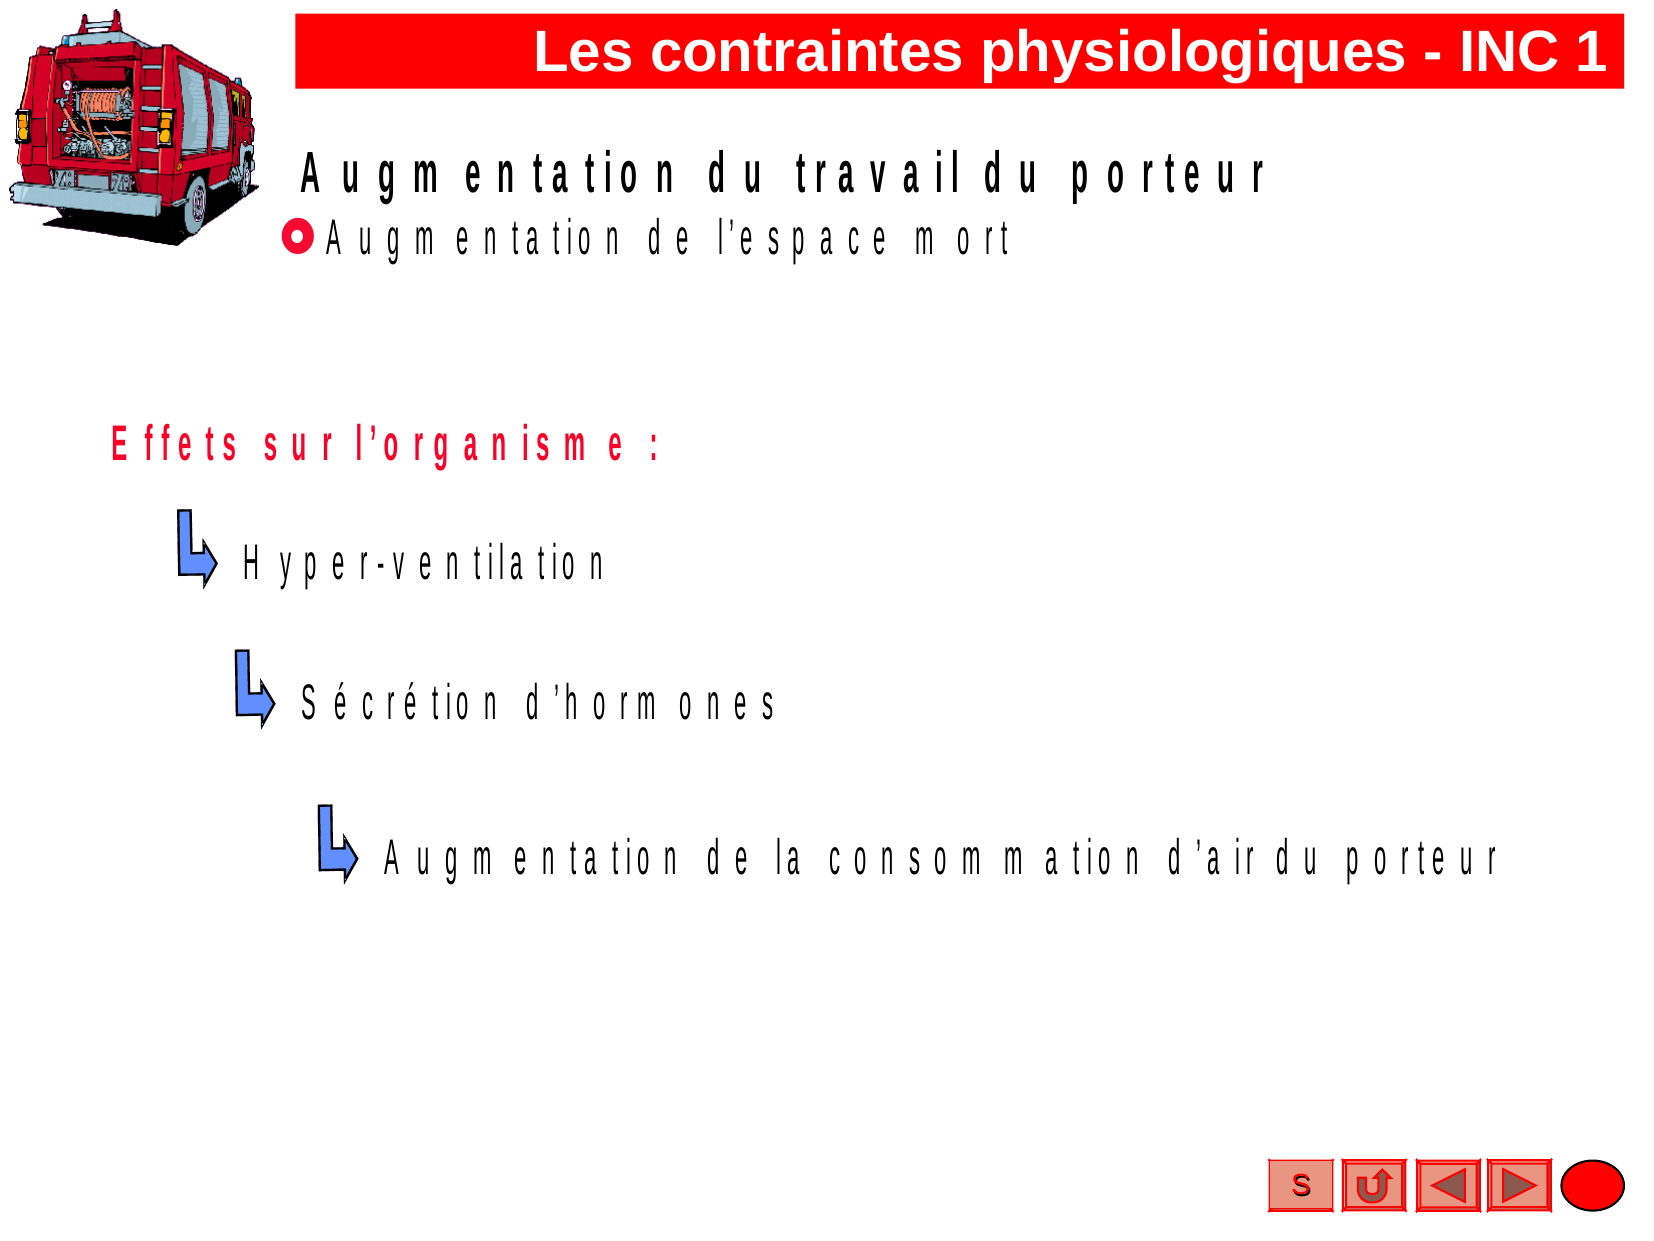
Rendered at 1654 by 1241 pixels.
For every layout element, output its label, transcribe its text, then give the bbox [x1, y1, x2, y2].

text_box [1561, 1160, 1625, 1211]
picture [8, 8, 1388, 296]
picture [177, 509, 792, 621]
picture [317, 804, 1654, 916]
picture [234, 649, 949, 761]
text_box Les contraintes physiologiques - INC 1 [295, 13, 1625, 89]
picture [81, 397, 709, 502]
